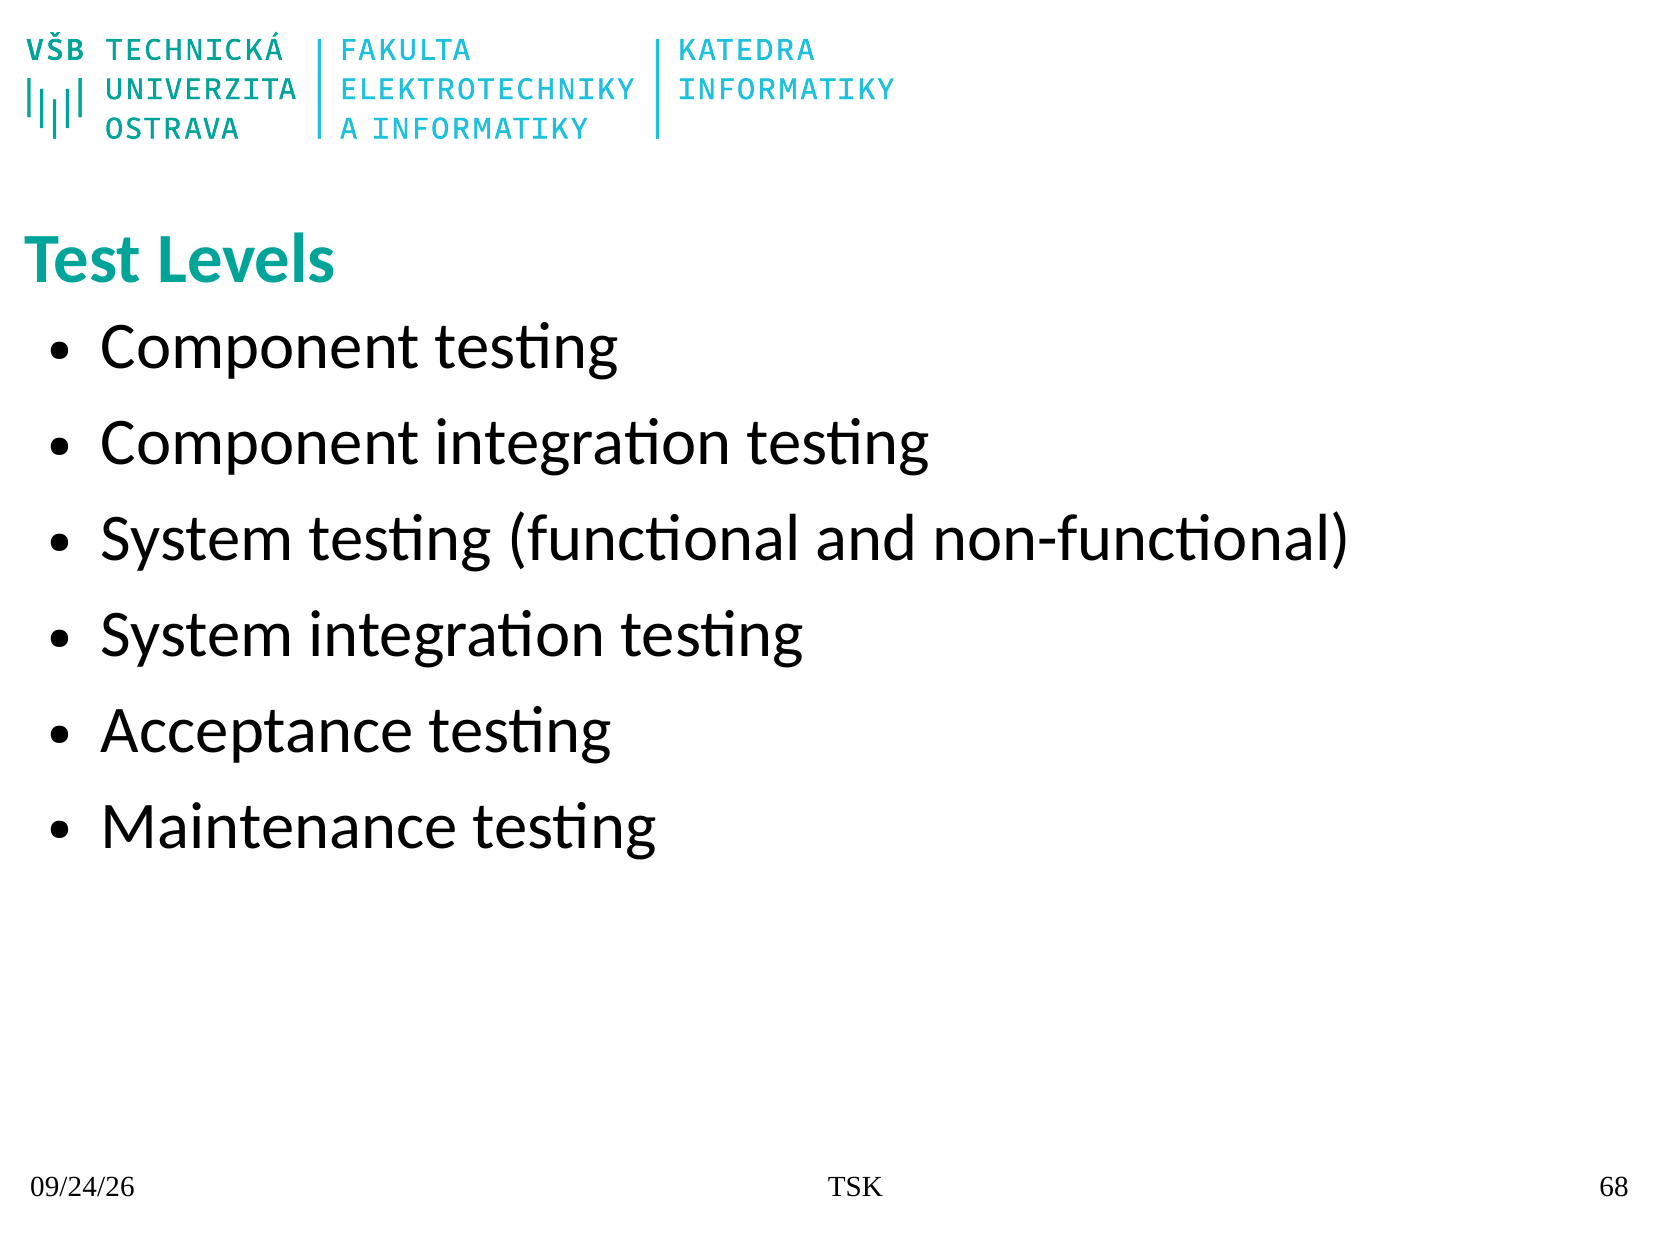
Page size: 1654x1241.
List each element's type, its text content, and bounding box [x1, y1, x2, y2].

picture [26, 31, 894, 139]
list Component testing Component integration testing System testing (functional and non-functional) System integration testing Acceptance testing Maintenance testing [30, 318, 1629, 1146]
title Test Levels [24, 169, 1629, 300]
